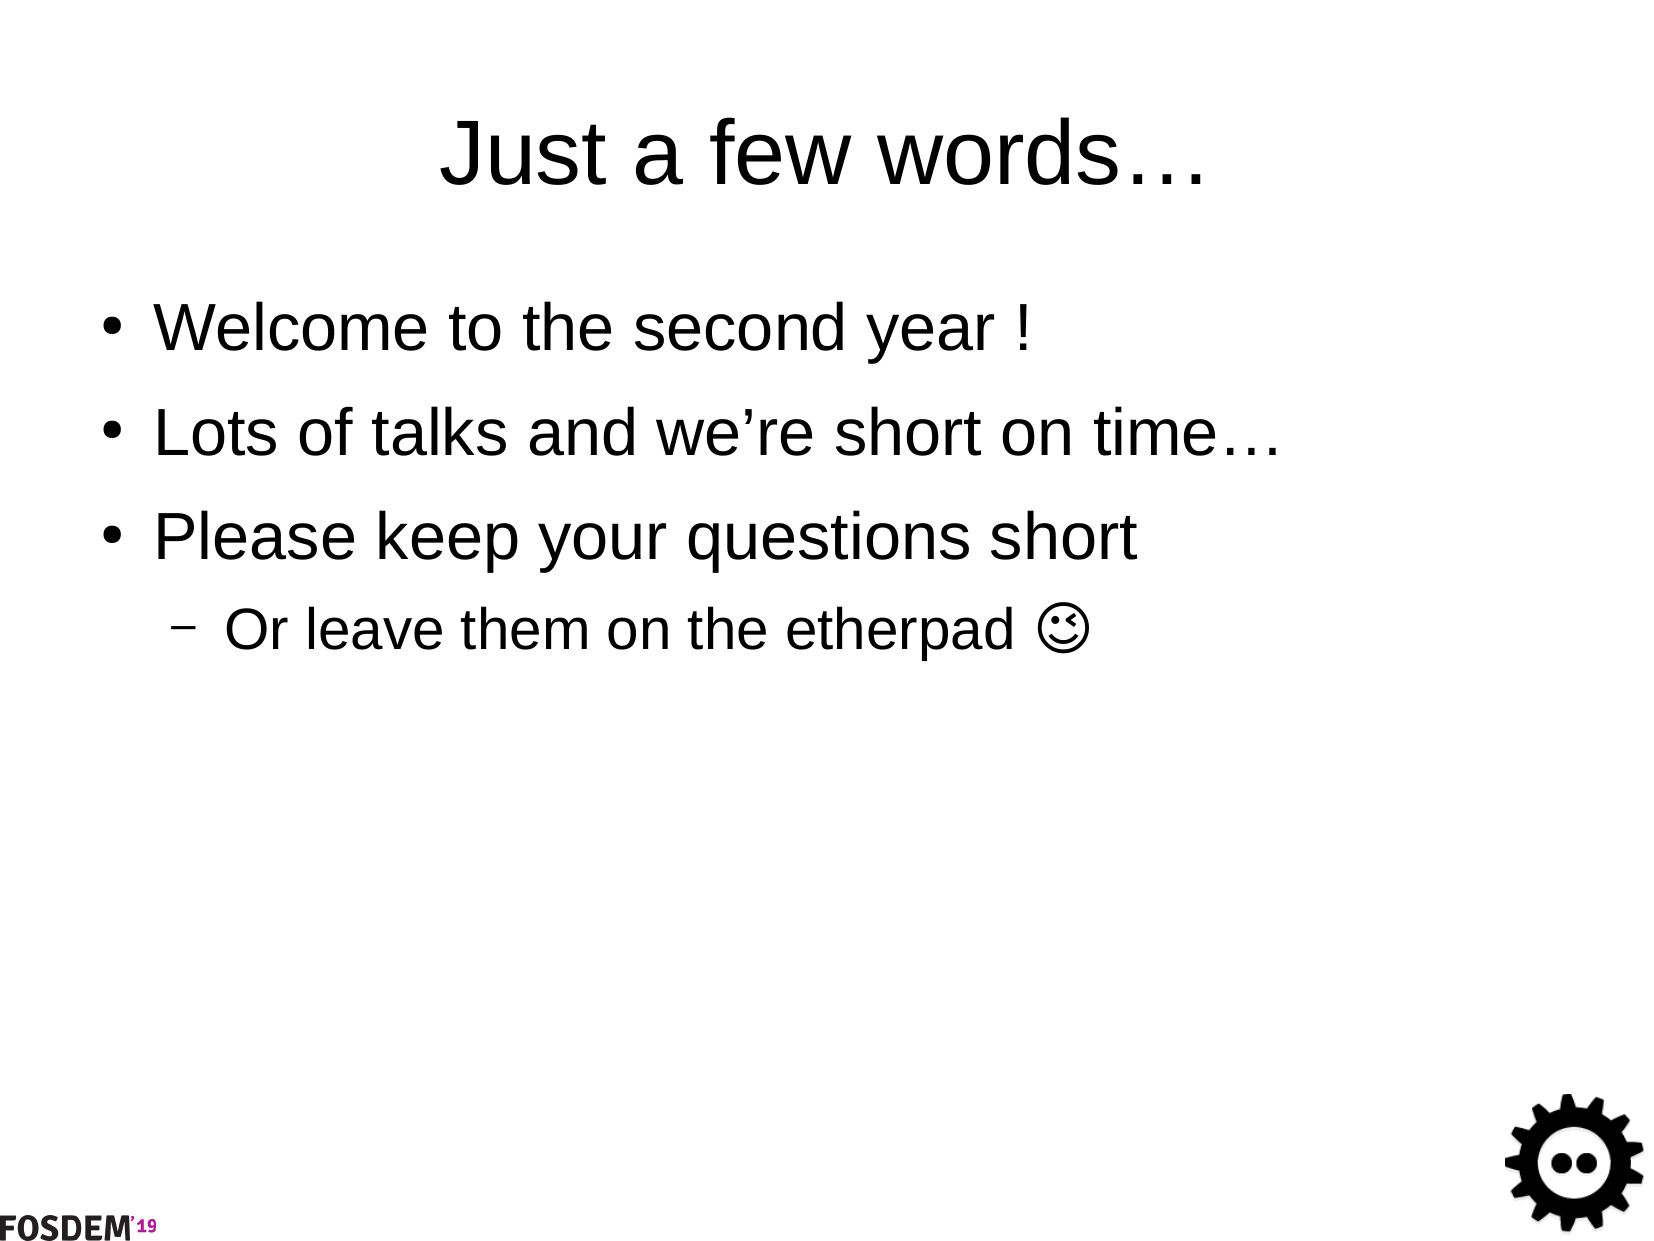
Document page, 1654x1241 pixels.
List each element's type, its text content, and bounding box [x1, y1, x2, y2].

picture [1505, 1094, 1648, 1235]
picture [0, 1215, 156, 1241]
list Welcome to the second year ! Lots of talks and we’re short on time… Please keep your questions short Or leave them on the etherpad 😉 [82, 290, 1571, 1010]
title Just a few words… [82, 49, 1571, 257]
